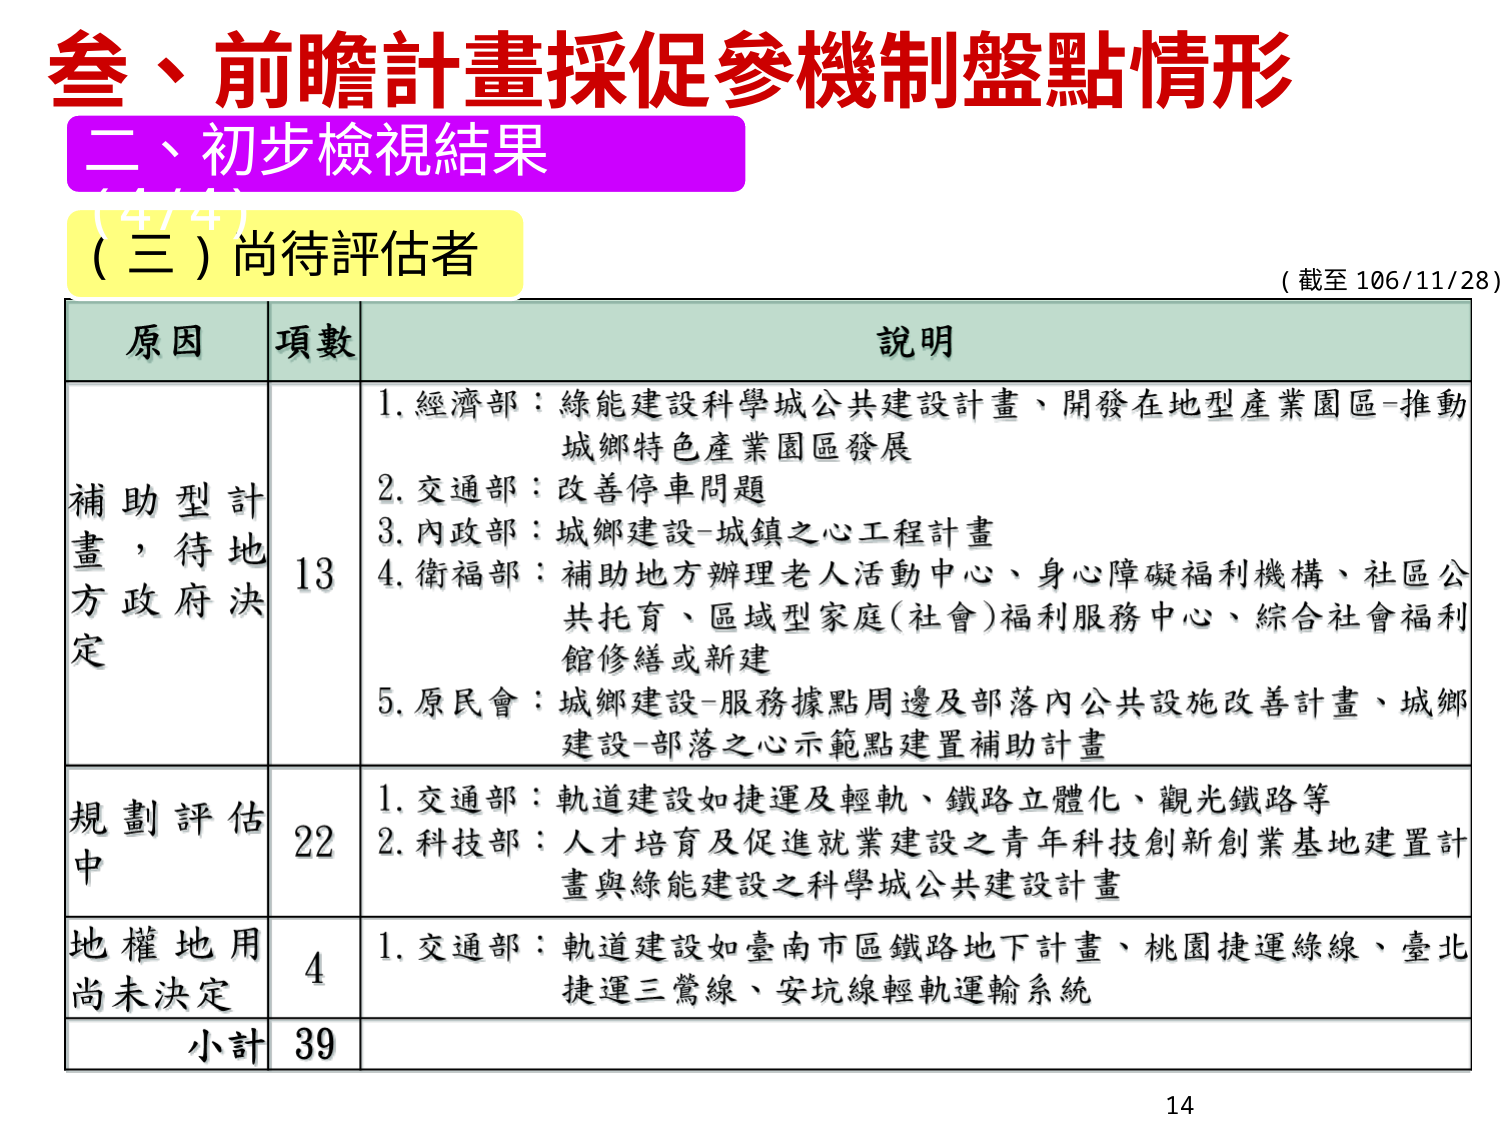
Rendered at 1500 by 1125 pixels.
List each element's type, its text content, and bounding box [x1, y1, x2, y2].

text_box (截至106/11/28) [1263, 257, 1500, 302]
text_box (三)尚待評估者 [64, 208, 526, 300]
text_box 叁、前瞻計畫採促參機制盤點情形 [31, 0, 1436, 139]
picture [64, 298, 1472, 1096]
text_box 14 [1149, 1082, 1500, 1125]
text_box 二、初步檢視結果(4/4) [64, 113, 748, 194]
